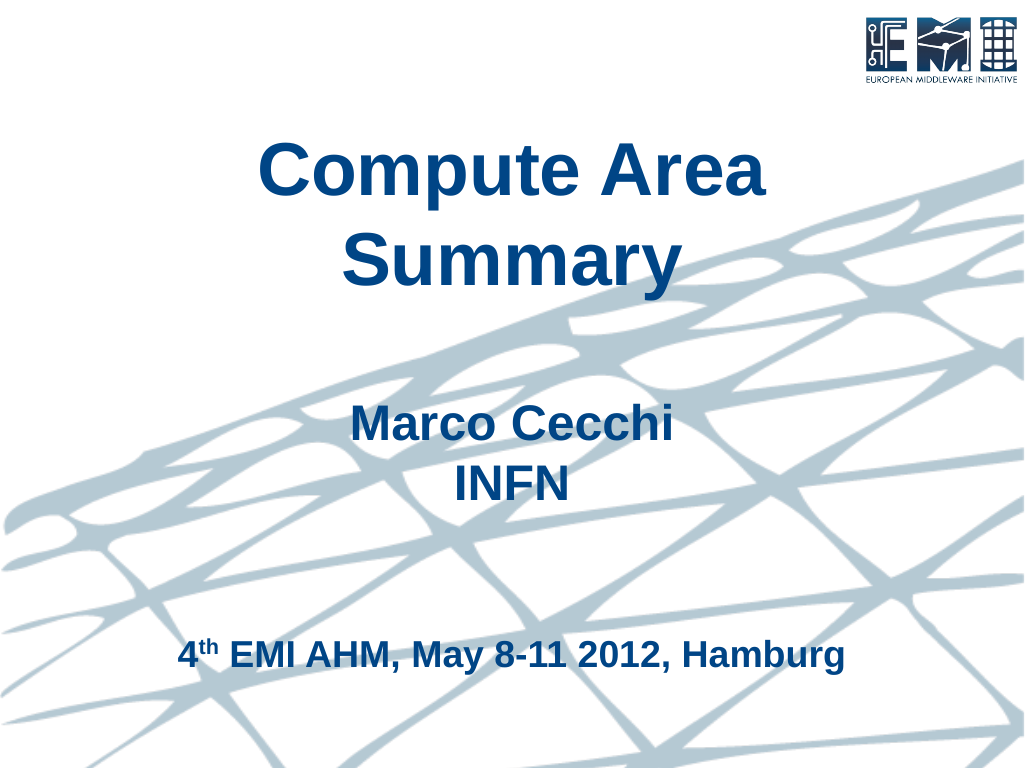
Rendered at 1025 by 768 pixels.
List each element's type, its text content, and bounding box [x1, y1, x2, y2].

title [3, 0, 926, 112]
picture [0, 683, 1025, 768]
picture [926, 17, 1017, 83]
title Compute Area Summary Marco Cecchi INFN 4th EMI AHM, May 8-11 2012, Hamburg [0, 112, 1025, 683]
